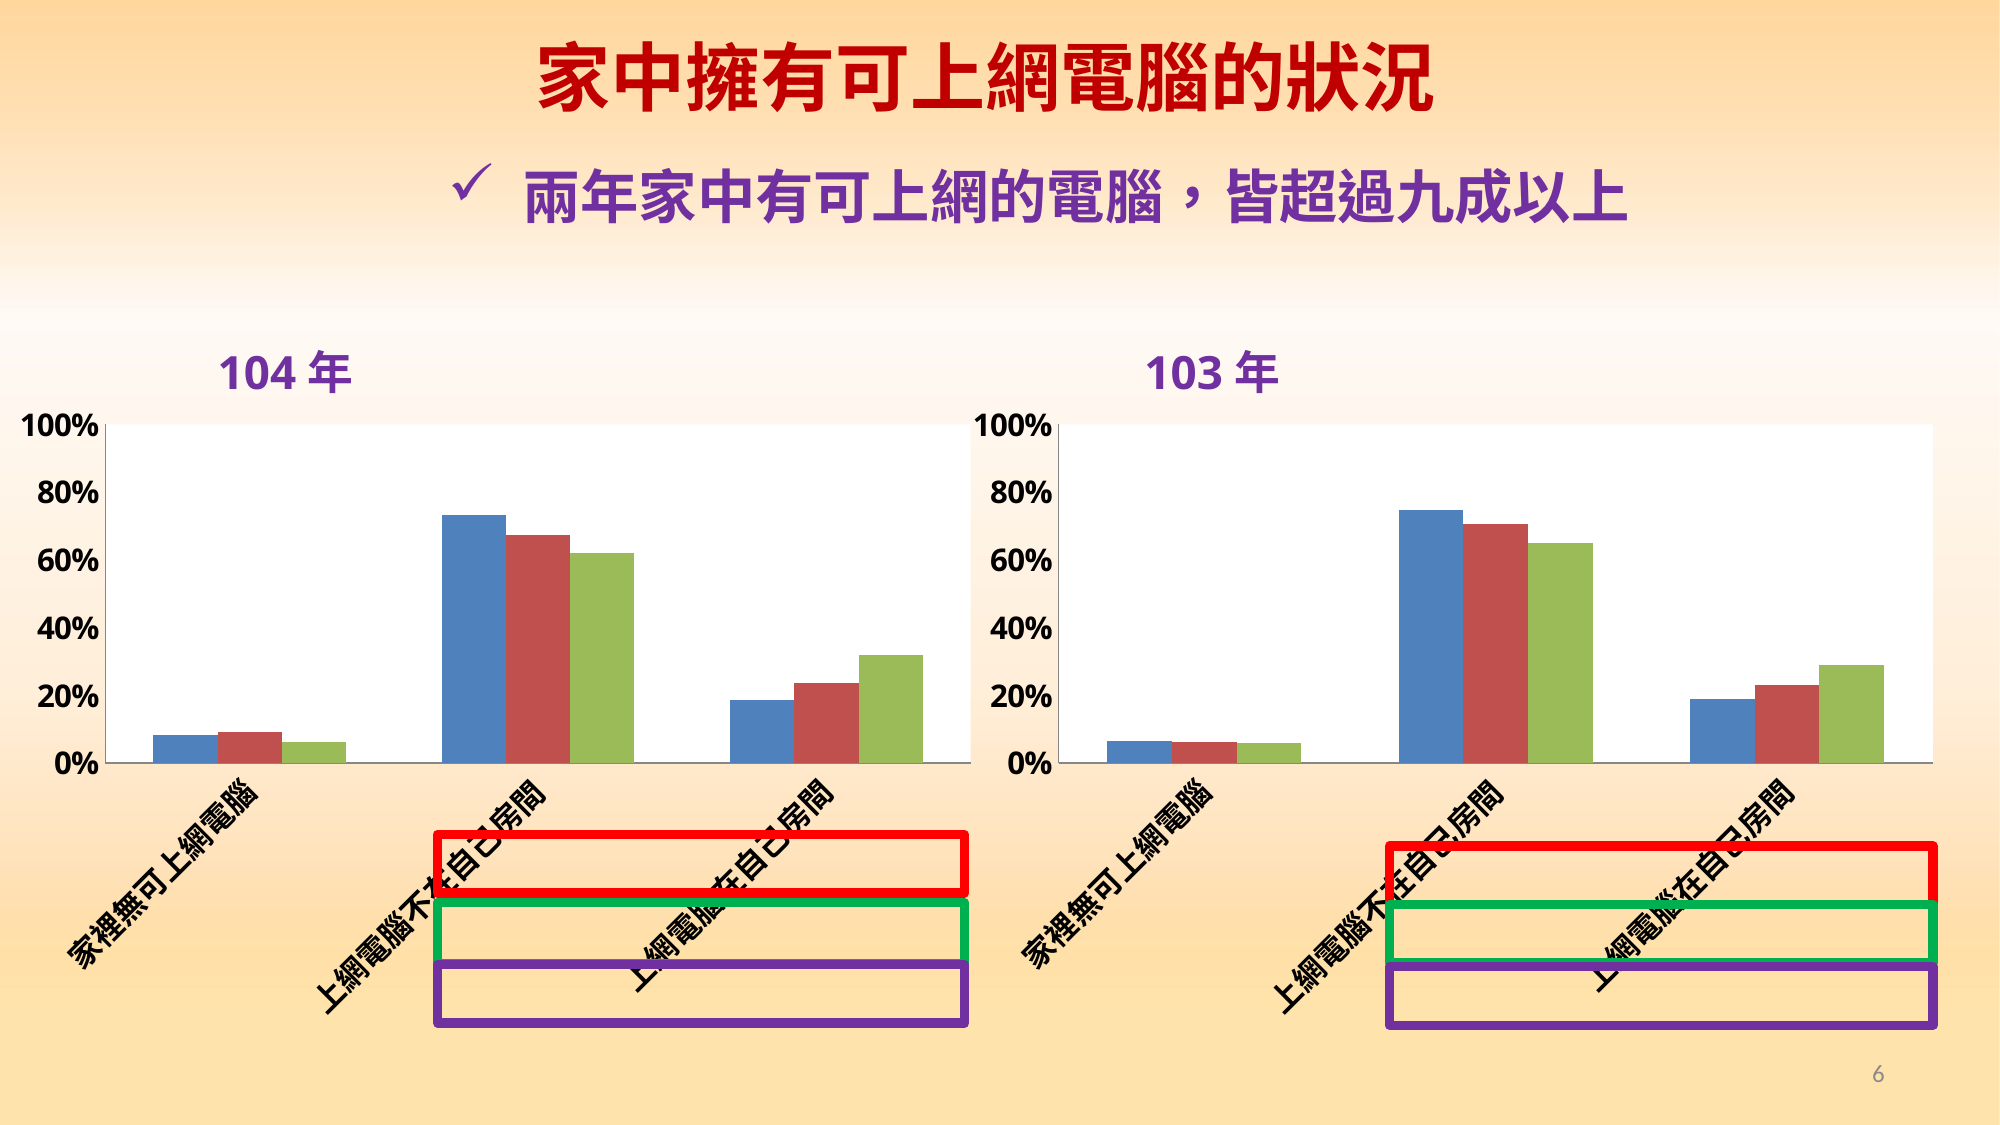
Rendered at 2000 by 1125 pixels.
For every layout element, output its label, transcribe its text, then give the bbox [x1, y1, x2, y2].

text_box 家中擁有可上網電腦的狀況 [1244, 61, 1272, 102]
slide_number <編號> [1433, 1042, 1900, 1103]
text_box 103年 [1243, 360, 1257, 366]
text_box 兩年家中有可上網的電腦，皆超過九成以上 [432, 102, 1685, 238]
text_box 家中擁有可上網電腦的狀況 [1398, 53, 1419, 68]
text_box 家中擁有可上網電腦的狀況 [626, 63, 643, 79]
text_box 家中擁有可上網電腦的狀況 [413, 23, 1559, 118]
chart [0, 390, 1953, 1035]
text_box 家中擁有可上網電腦的狀況 [652, 63, 669, 79]
text_box 104年 [202, 336, 930, 418]
picture [0, 0, 2000, 1125]
text_box 103年 [1129, 336, 1880, 390]
text_box 家中擁有可上網電腦的狀況 [1399, 77, 1410, 102]
text_box 家中擁有可上網電腦的狀況 [1024, 52, 1048, 102]
